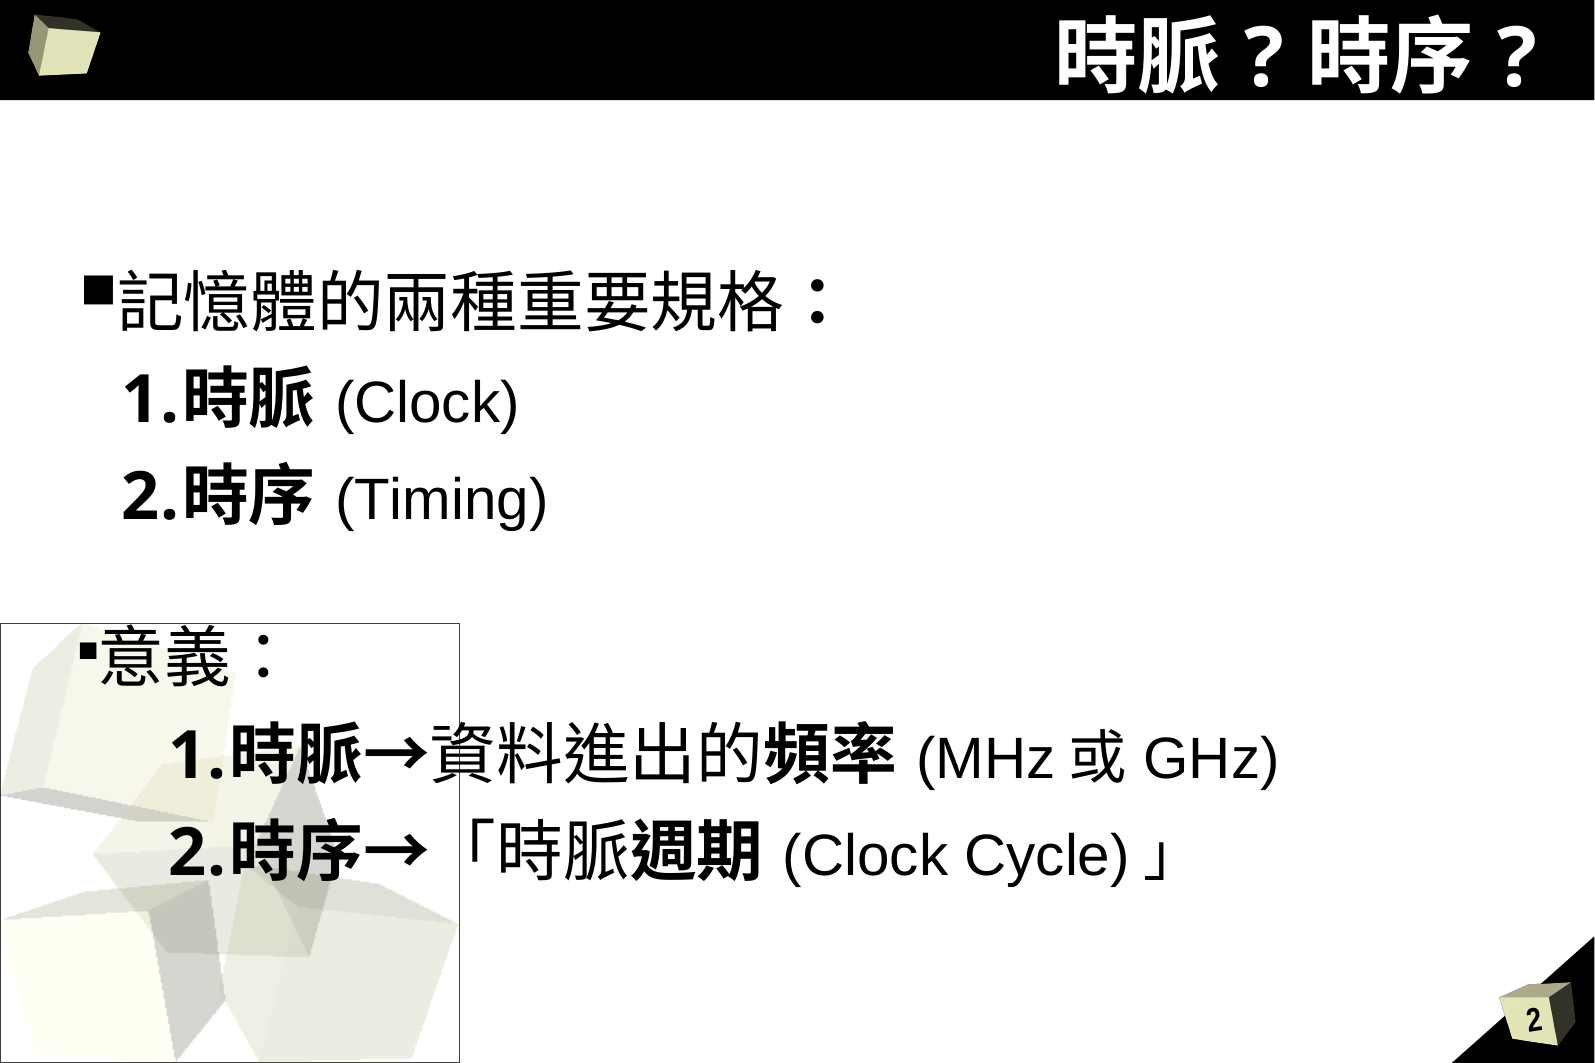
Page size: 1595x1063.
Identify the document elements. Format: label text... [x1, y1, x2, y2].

list 記憶體的兩種重要規格： 時脈(Clock) 時序(Timing) 意義： 時脈→資料進出的頻率(MHz或GHz) 時序→「時脈週期(Clock Cycle)」 [79, 248, 1515, 951]
picture [0, 622, 460, 1063]
title 時脈?時序? [113, 0, 1538, 110]
